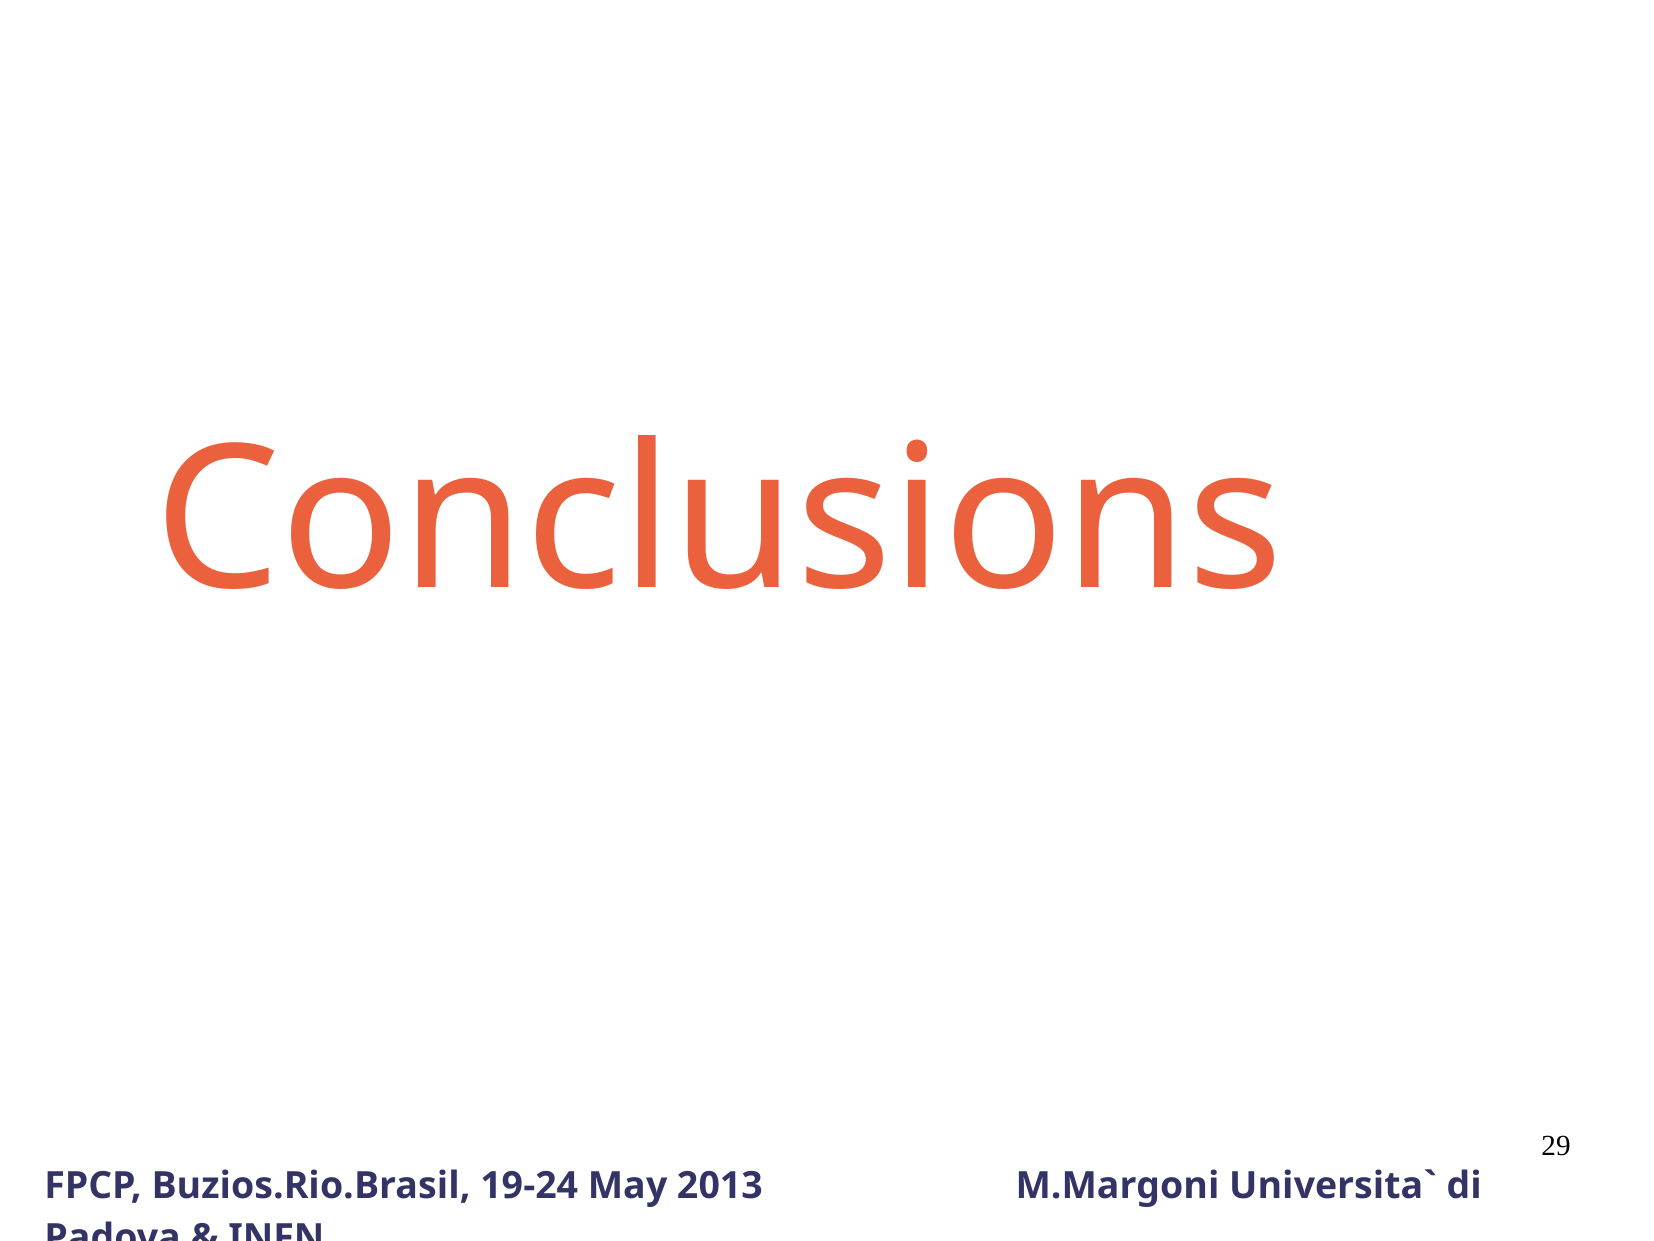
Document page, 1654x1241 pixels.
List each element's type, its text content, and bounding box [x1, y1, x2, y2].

text_box Conclusions [35, 366, 1601, 681]
text_box FPCP, Buzios.Rio.Brasil, 19-24 May 2013 M.Margoni Universita` di Padova & INFN [29, 1151, 1625, 1225]
